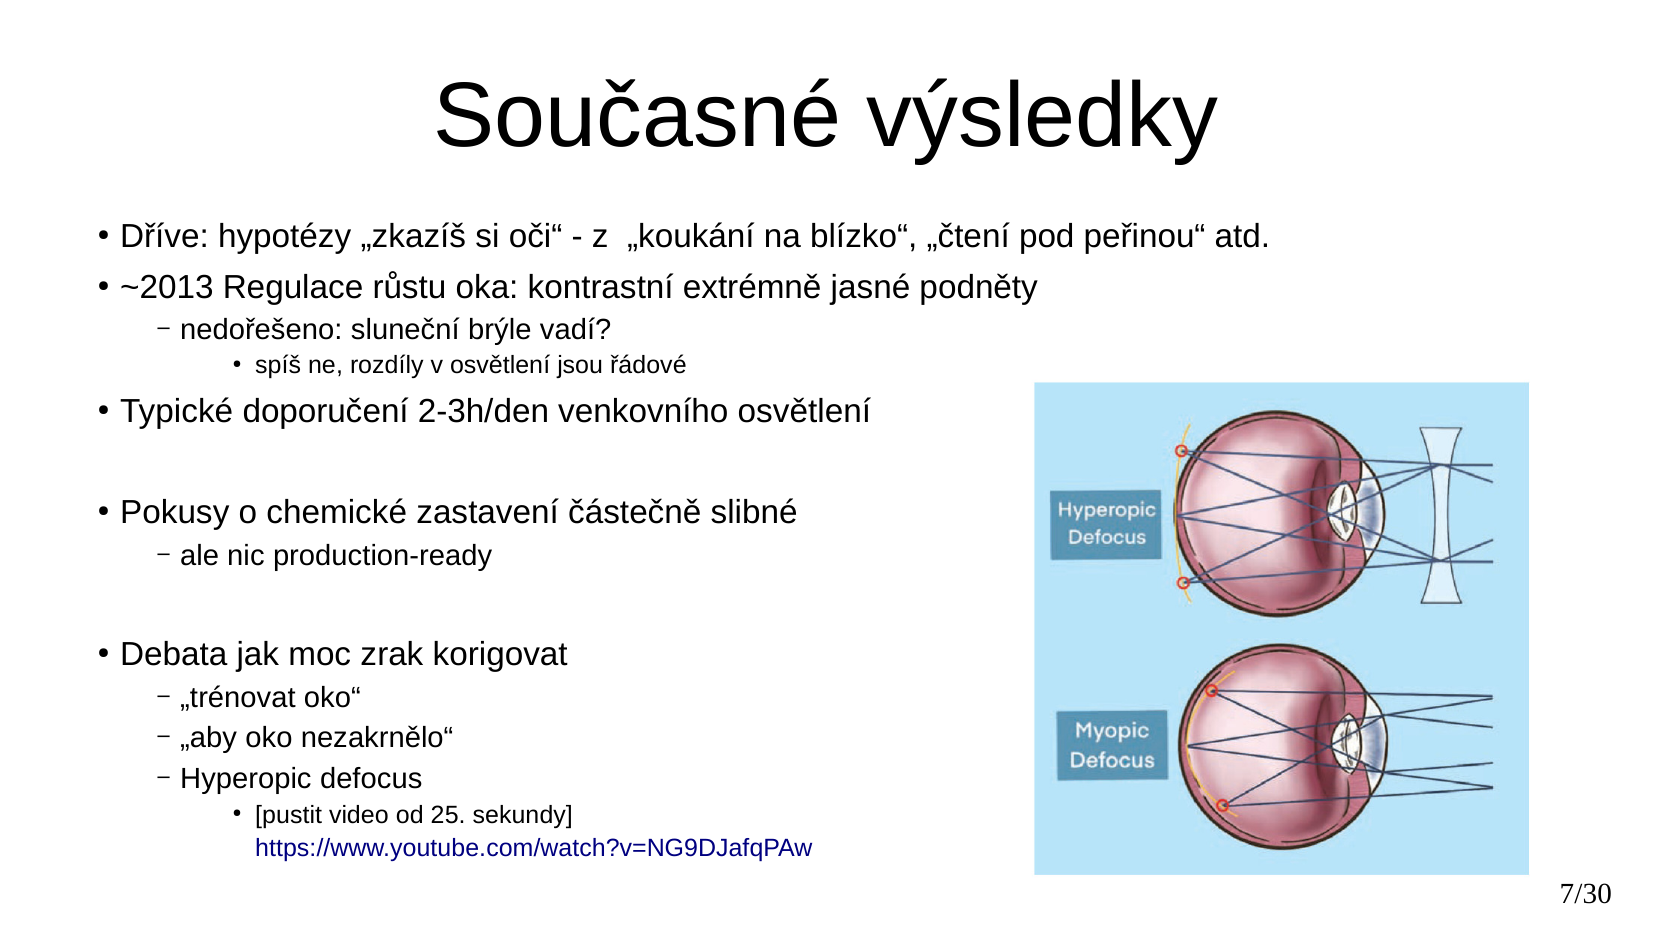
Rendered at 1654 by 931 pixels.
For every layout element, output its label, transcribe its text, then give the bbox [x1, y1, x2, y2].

list Dříve: hypotézy „zkazíš si oči“ - z „koukání na blízko“, „čtení pod peřinou“ atd. ~2013 Regulace růstu oka: kontrastní extrémně jasné podněty nedořešeno: sluneční brýle vadí? spíš ne, rozdíly v osvětlení jsou řádové Typické doporučení 2-3h/den venkovního osvětlení Pokusy o chemické zastavení částečně slibné ale nic production-ready Debata jak moc zrak korigovat „trénovat oko“ „aby oko nezakrnělo“ Hyperopic defocus [pustit video od 25. sekundy] https://www.youtube.com/watch?v=NG9DJafqPAw [82, 217, 1571, 901]
title Současné výsledky [82, 37, 1571, 193]
